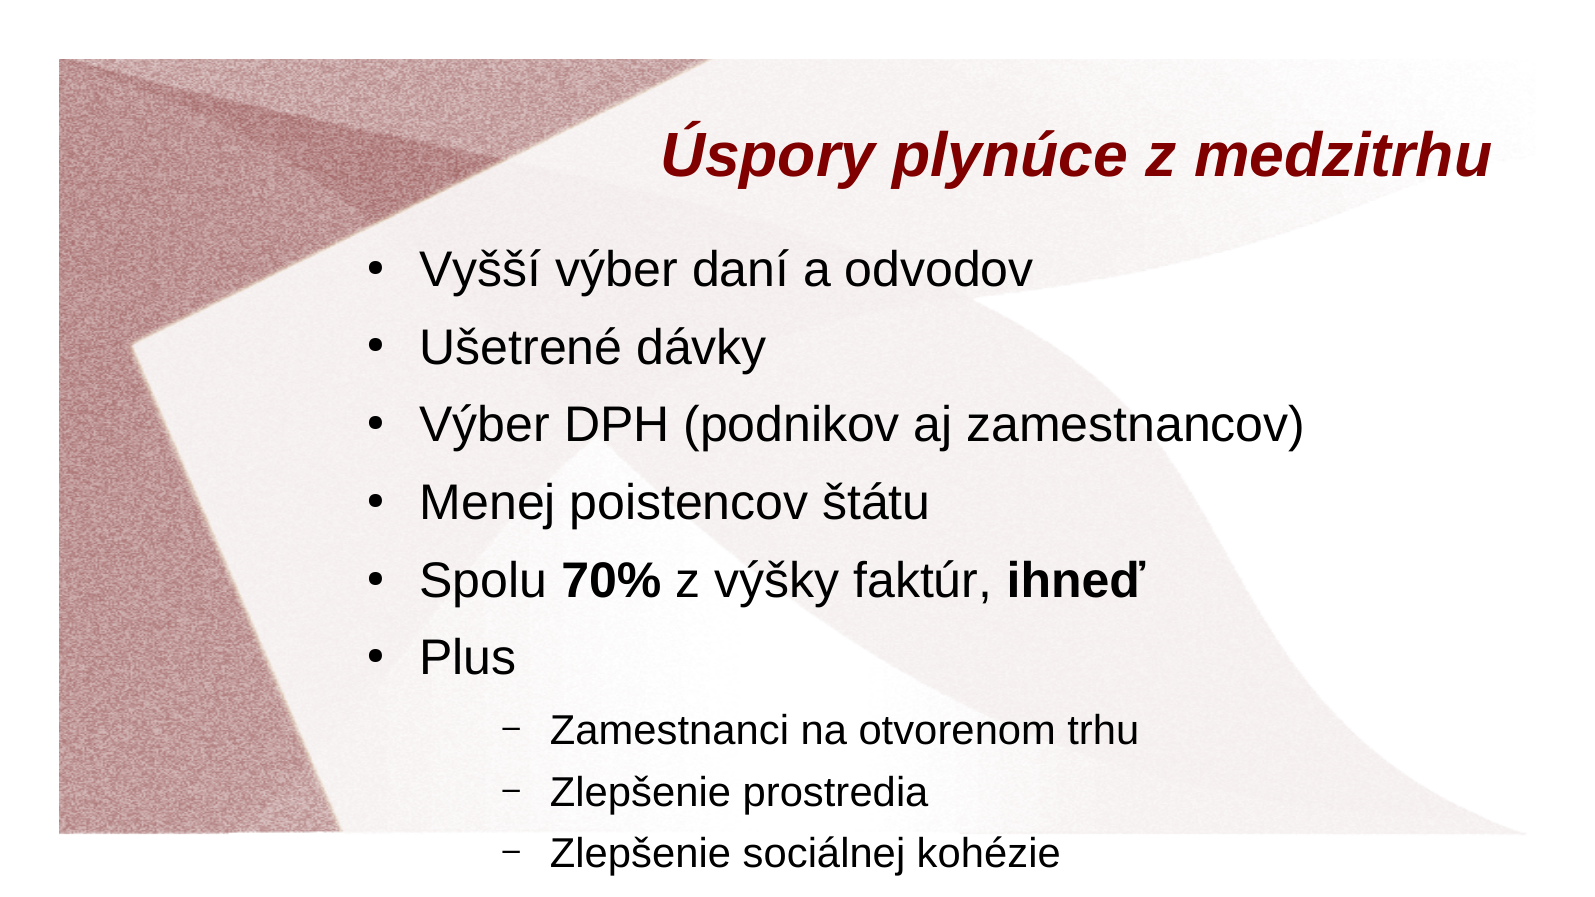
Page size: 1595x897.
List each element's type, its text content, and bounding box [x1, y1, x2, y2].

list Vyšší výber daní a odvodov Ušetrené dávky Výber DPH (podnikov aj zamestnancov) Menej poistencov štátu Spolu 70% z výšky faktúr, ihneď Plus Zamestnanci na otvorenom trhu Zlepšenie prostredia Zlepšenie sociálnej kohézie … [349, 241, 1488, 897]
title Úspory plynúce z medzitrhu [591, 90, 1494, 220]
picture [59, 59, 1536, 838]
